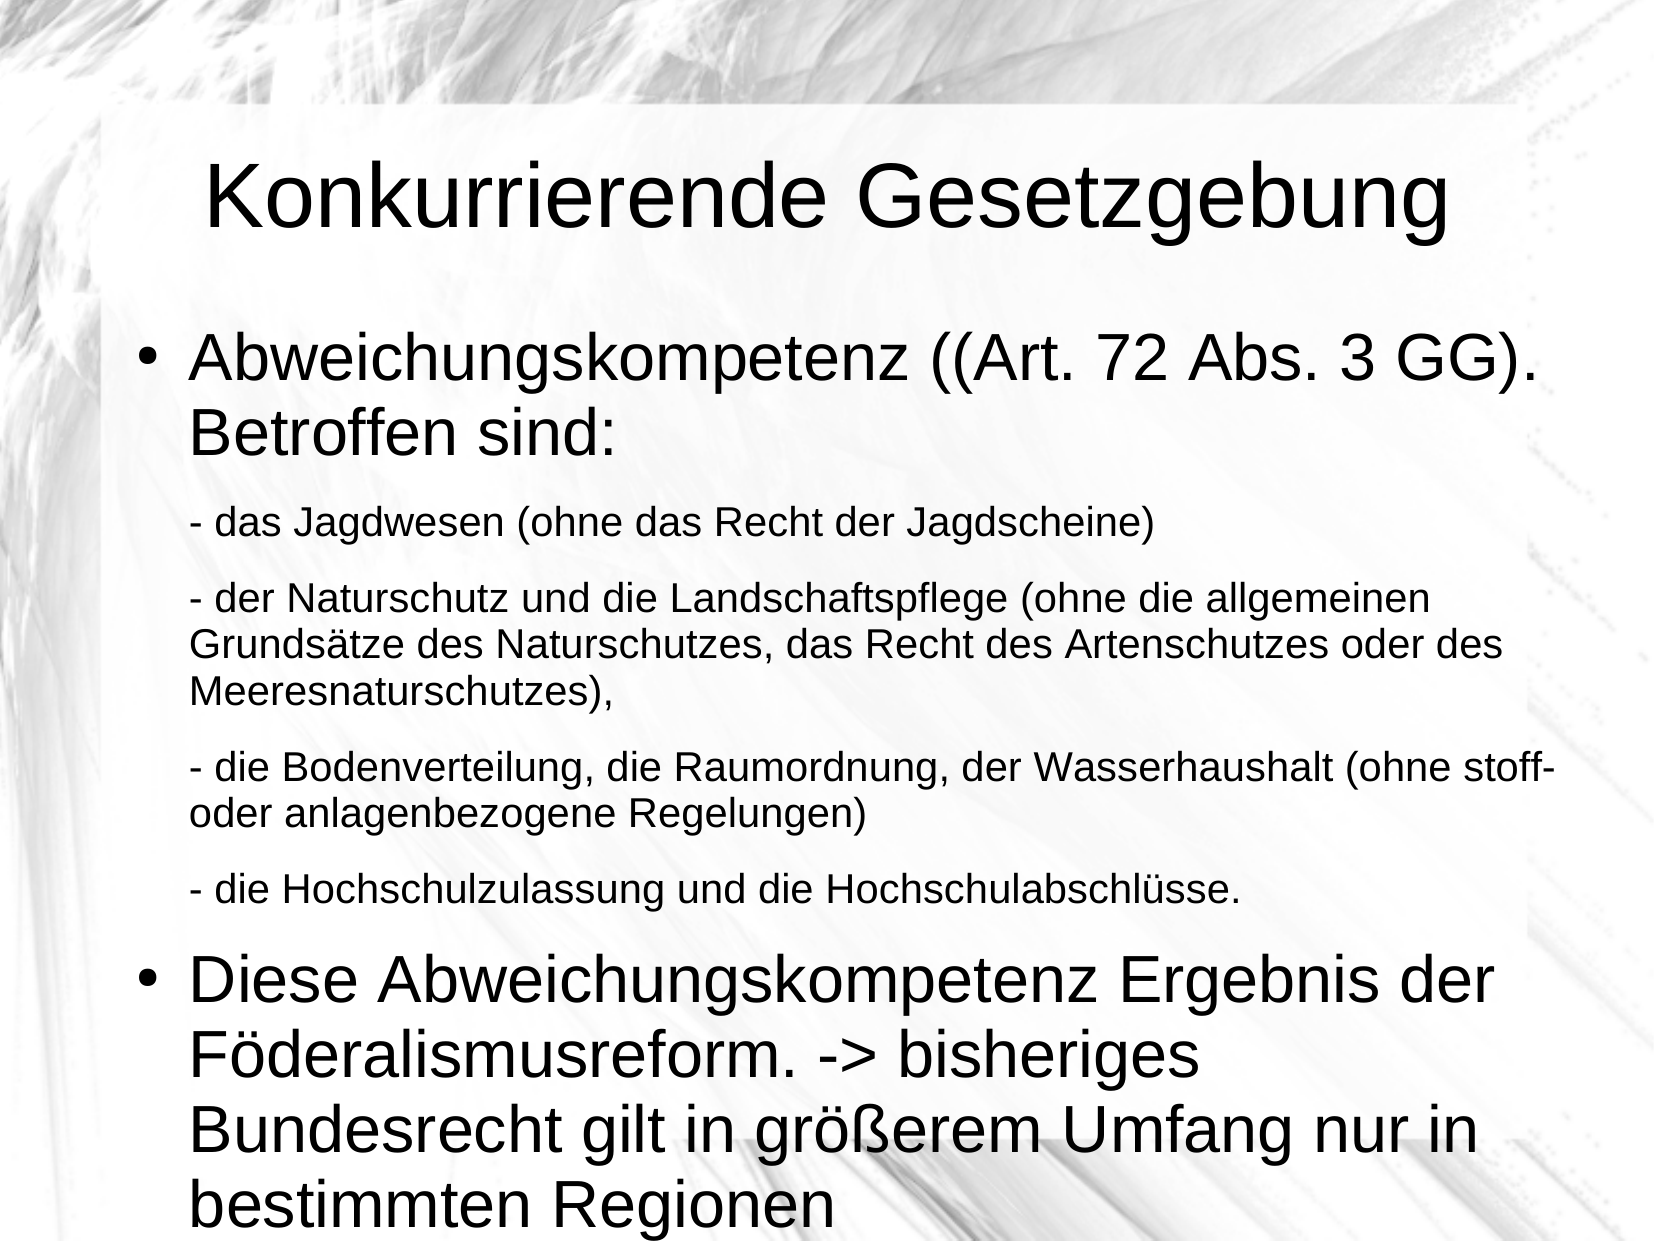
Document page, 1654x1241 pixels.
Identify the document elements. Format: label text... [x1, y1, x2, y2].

picture [0, 0, 1654, 1241]
title Konkurrierende Gesetzgebung [118, 112, 1506, 281]
list Abweichungskompetenz ((Art. 72 Abs. 3 GG). Betroffen sind: - das Jagdwesen (ohne das Recht der Jagdscheine) - der Naturschutz und die Landschaftspflege (ohne die allgemeinen Grundsätze des Naturschutzes, das Recht des Artenschutzes oder des Meeresnaturschutzes), - die Bodenverteilung, die Raumordnung, der Wasserhaushalt (ohne stoff- oder anlagenbezogene Regelungen) - die Hochschulzulassung und die Hochschulabschlüsse. Diese Abweichungskompetenz Ergebnis der Föderalismusreform. -> bisheriges Bundesrecht gilt in größerem Umfang nur in bestimmten Regionen [118, 319, 1571, 1241]
